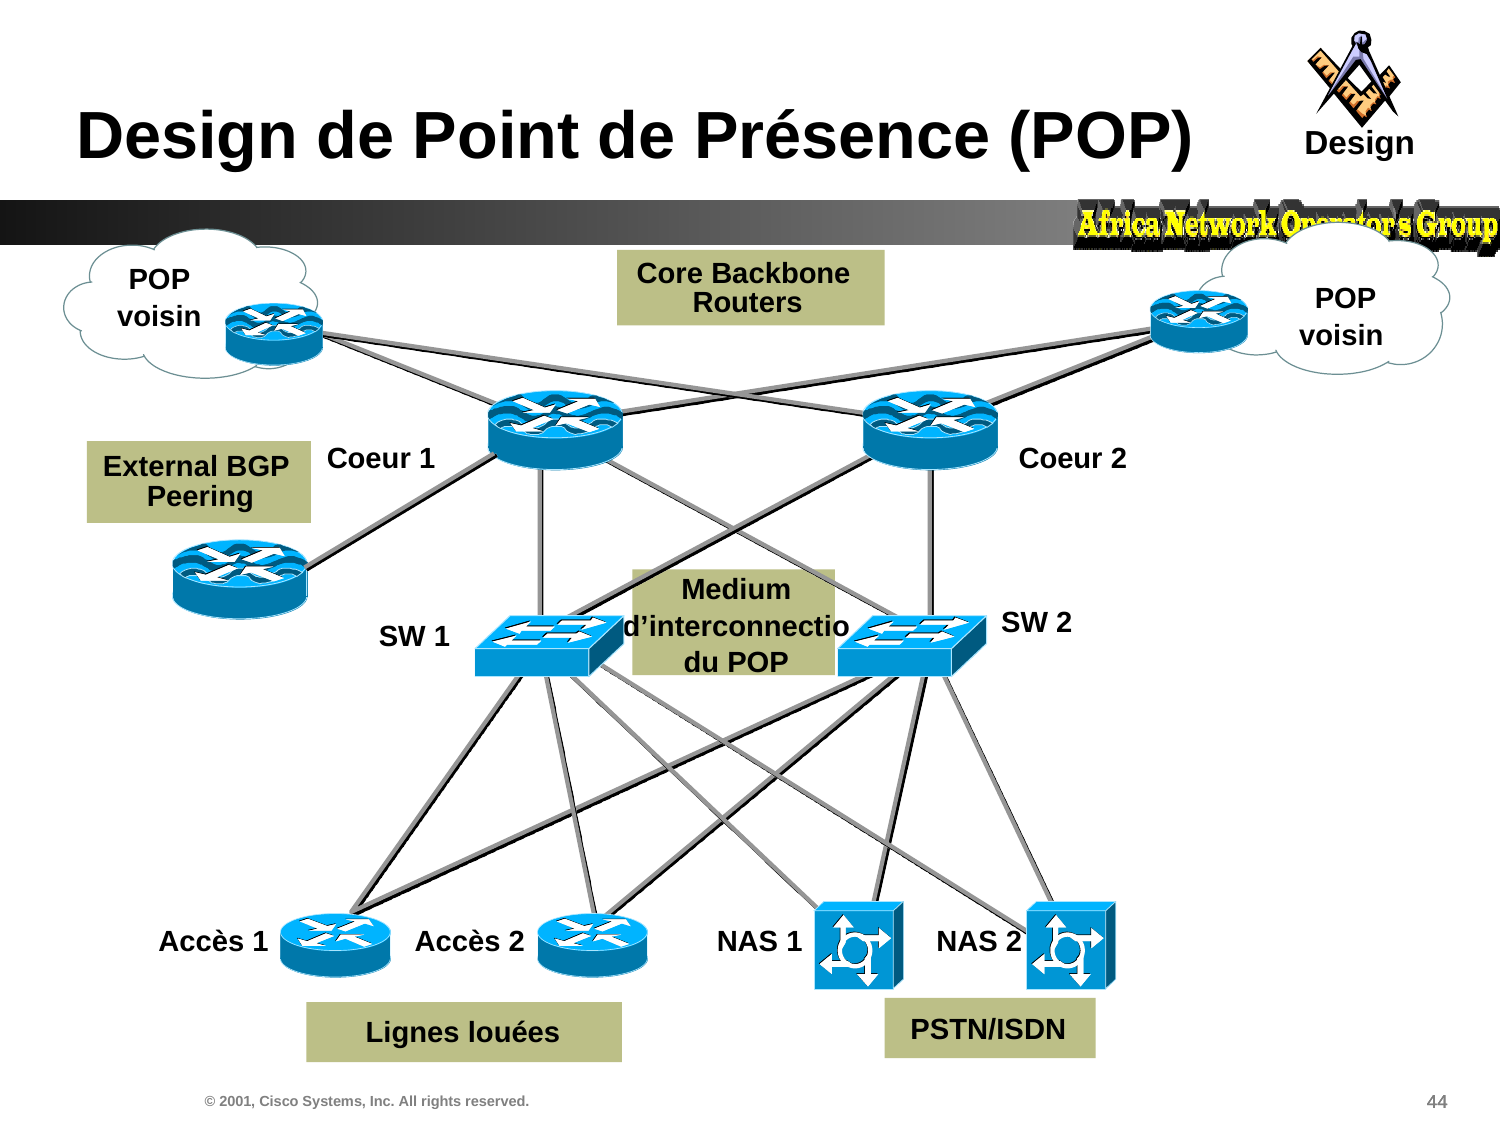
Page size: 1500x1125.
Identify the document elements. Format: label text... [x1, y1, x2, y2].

text_box Medium d’interconnectio du POP [622, 575, 851, 679]
text_box POP voisin [103, 265, 216, 333]
picture [197, 566, 235, 580]
picture [887, 416, 925, 432]
text_box Coeur 2 [1018, 445, 1128, 475]
picture [343, 913, 391, 936]
picture [559, 919, 591, 930]
picture [1025, 900, 1118, 992]
picture [1307, 29, 1402, 118]
text_box [884, 997, 1096, 1059]
picture [474, 615, 625, 678]
picture [1202, 297, 1229, 308]
picture [245, 310, 272, 320]
picture [242, 324, 271, 338]
picture [559, 399, 598, 412]
picture [837, 615, 953, 649]
picture [300, 934, 331, 945]
picture [544, 632, 590, 642]
picture [870, 623, 915, 633]
picture [559, 618, 604, 628]
picture [537, 960, 648, 978]
picture [907, 632, 952, 641]
picture [244, 548, 283, 562]
picture [1168, 311, 1194, 322]
picture [474, 615, 590, 649]
picture [600, 913, 648, 936]
text_box NAS 1 [716, 927, 803, 958]
picture [557, 934, 588, 945]
text_box PSTN/ISDN [910, 1016, 1067, 1046]
picture [837, 615, 988, 678]
text_box Coeur 1 [326, 445, 436, 475]
text_box Core Backbone Routers [636, 259, 851, 319]
text_box SW 1 [378, 622, 451, 652]
picture [557, 418, 596, 432]
text_box [815, 569, 835, 575]
picture [172, 598, 308, 620]
picture [596, 920, 628, 931]
picture [302, 919, 334, 930]
text_box [86, 441, 311, 523]
picture [921, 618, 966, 628]
text_box [632, 569, 651, 575]
picture [200, 548, 239, 561]
picture [1070, 180, 1500, 376]
picture [487, 449, 623, 471]
text_box SW 2 [1000, 608, 1073, 639]
picture [862, 390, 998, 412]
picture [275, 325, 304, 335]
text_box NAS 2 [936, 927, 1023, 958]
picture [537, 913, 585, 930]
picture [172, 539, 308, 561]
text_box Accès 1 [158, 927, 269, 958]
picture [862, 449, 931, 471]
picture [1171, 297, 1197, 307]
picture [595, 935, 626, 948]
title Design de Point de Présence (POP) [62, 41, 1314, 180]
picture [515, 398, 554, 412]
text_box Lignes louées [365, 1018, 561, 1049]
picture [487, 390, 623, 413]
picture [339, 920, 371, 931]
picture [338, 935, 369, 948]
picture [932, 418, 971, 432]
picture [278, 310, 305, 320]
text_box POP voisin [1299, 255, 1384, 351]
text_box Accès 2 [414, 927, 525, 958]
picture [494, 636, 539, 646]
picture [512, 416, 550, 432]
picture [62, 227, 323, 380]
picture [812, 900, 906, 992]
picture [1200, 312, 1229, 323]
picture [280, 913, 328, 929]
picture [934, 449, 998, 471]
text_box [660, 569, 811, 575]
picture [241, 567, 280, 581]
text_box Design [1292, 118, 1428, 168]
picture [508, 622, 552, 633]
picture [280, 960, 391, 978]
text_box External BGP Peering [102, 453, 299, 513]
picture [857, 636, 902, 645]
text_box [306, 1002, 622, 1063]
picture [890, 398, 929, 412]
picture [934, 399, 973, 412]
text_box [617, 249, 885, 326]
